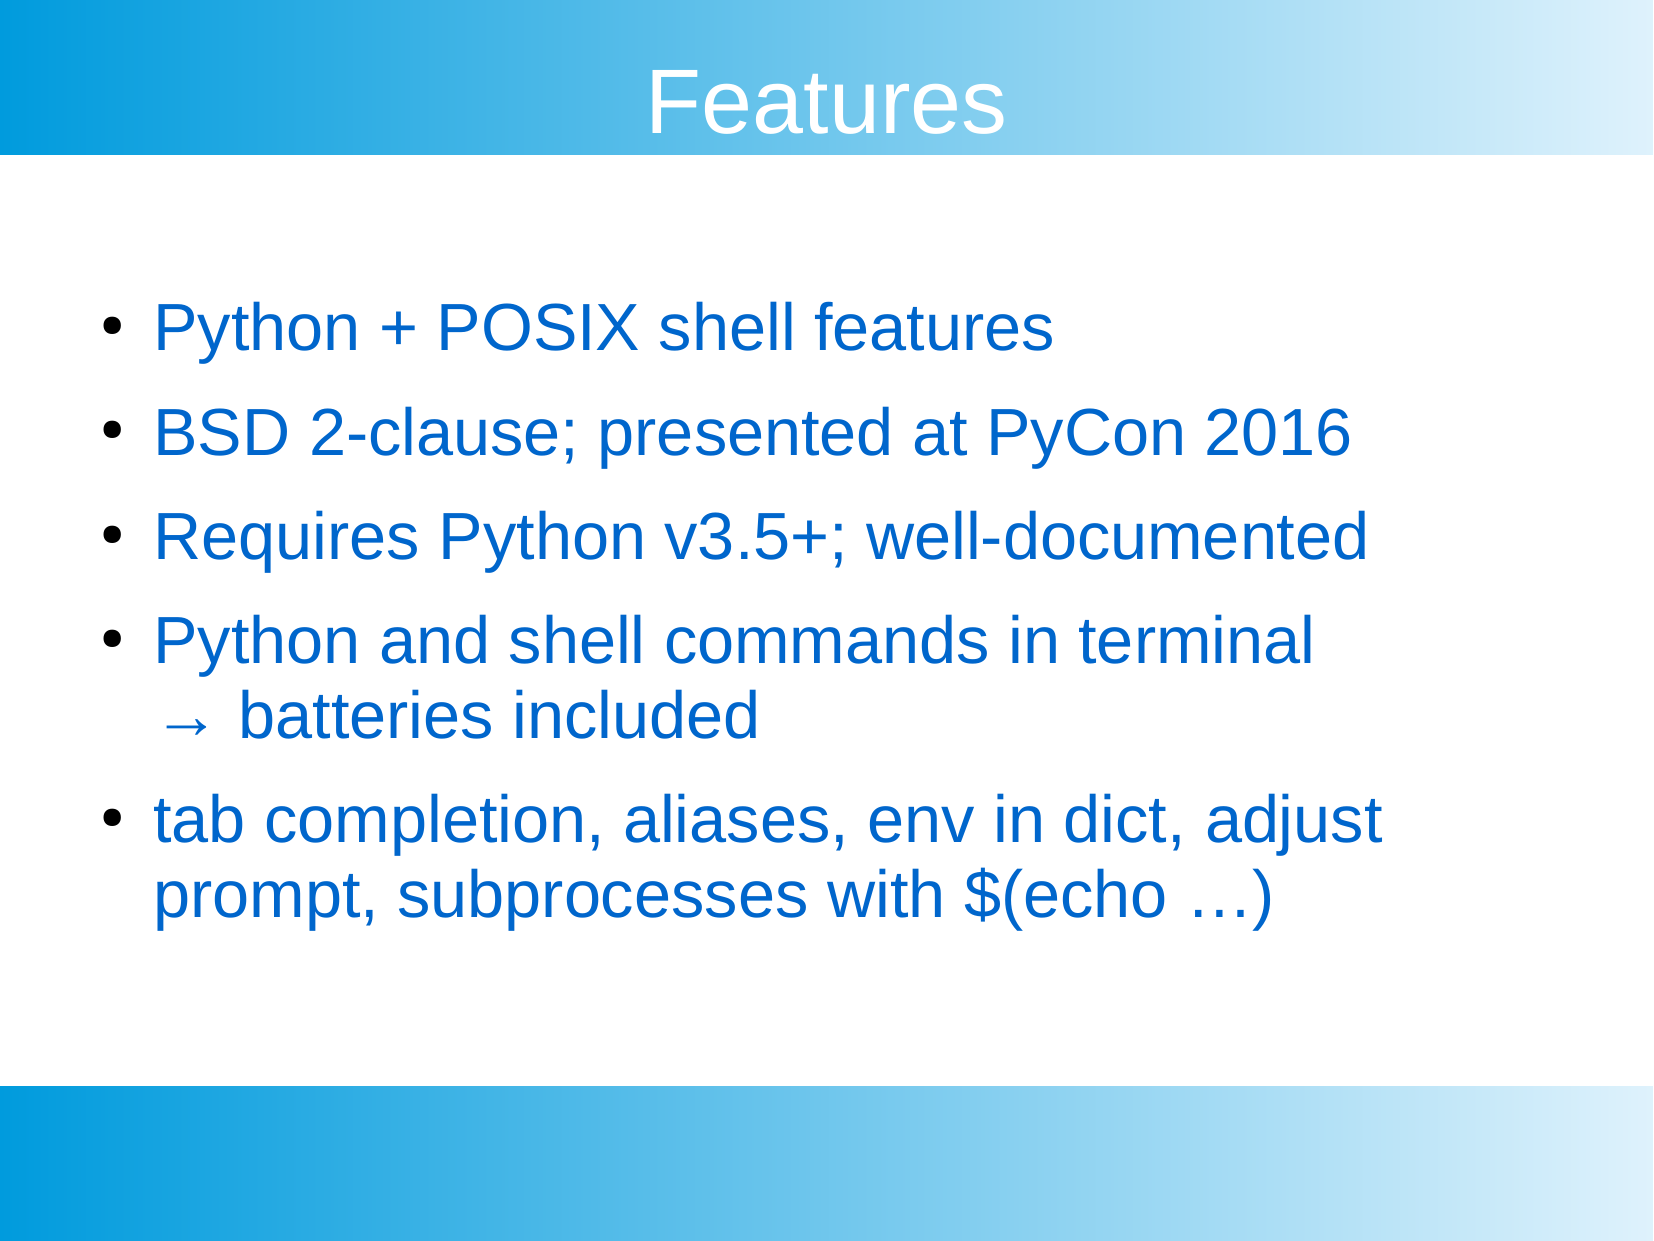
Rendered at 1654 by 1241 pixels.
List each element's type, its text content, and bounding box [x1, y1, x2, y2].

title Features [82, 49, 1571, 155]
list Python + POSIX shell features BSD 2-clause; presented at PyCon 2016 Requires Python v3.5+; well-documented Python and shell commands in terminal → batteries included tab completion, aliases, env in dict, adjust prompt, subprocesses with $(echo …) [82, 290, 1571, 1010]
